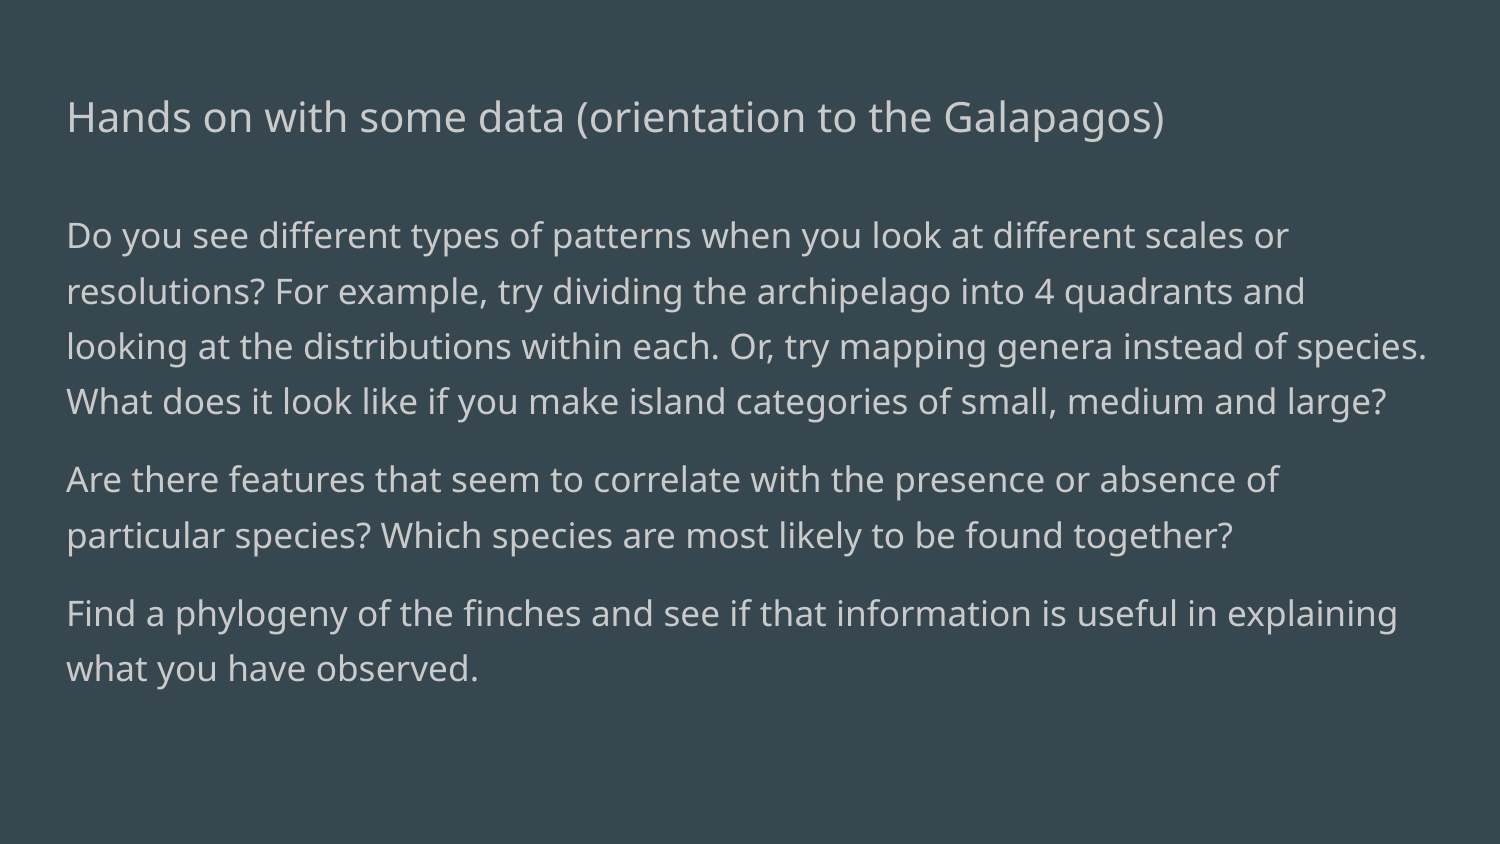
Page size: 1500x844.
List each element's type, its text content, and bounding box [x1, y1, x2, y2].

list Do you see different types of patterns when you look at different scales or resolutions? For example, try dividing the archipelago into 4 quadrants and looking at the distributions within each. Or, try mapping genera instead of species. What does it look like if you make island categories of small, medium and large? Are there features that seem to correlate with the presence or absence of particular species? Which species are most likely to be found together? Find a phylogeny of the finches and see if that information is useful in explaining what you have observed. [51, 189, 1449, 750]
title Hands on with some data (orientation to the Galapagos) [51, 72, 1449, 167]
